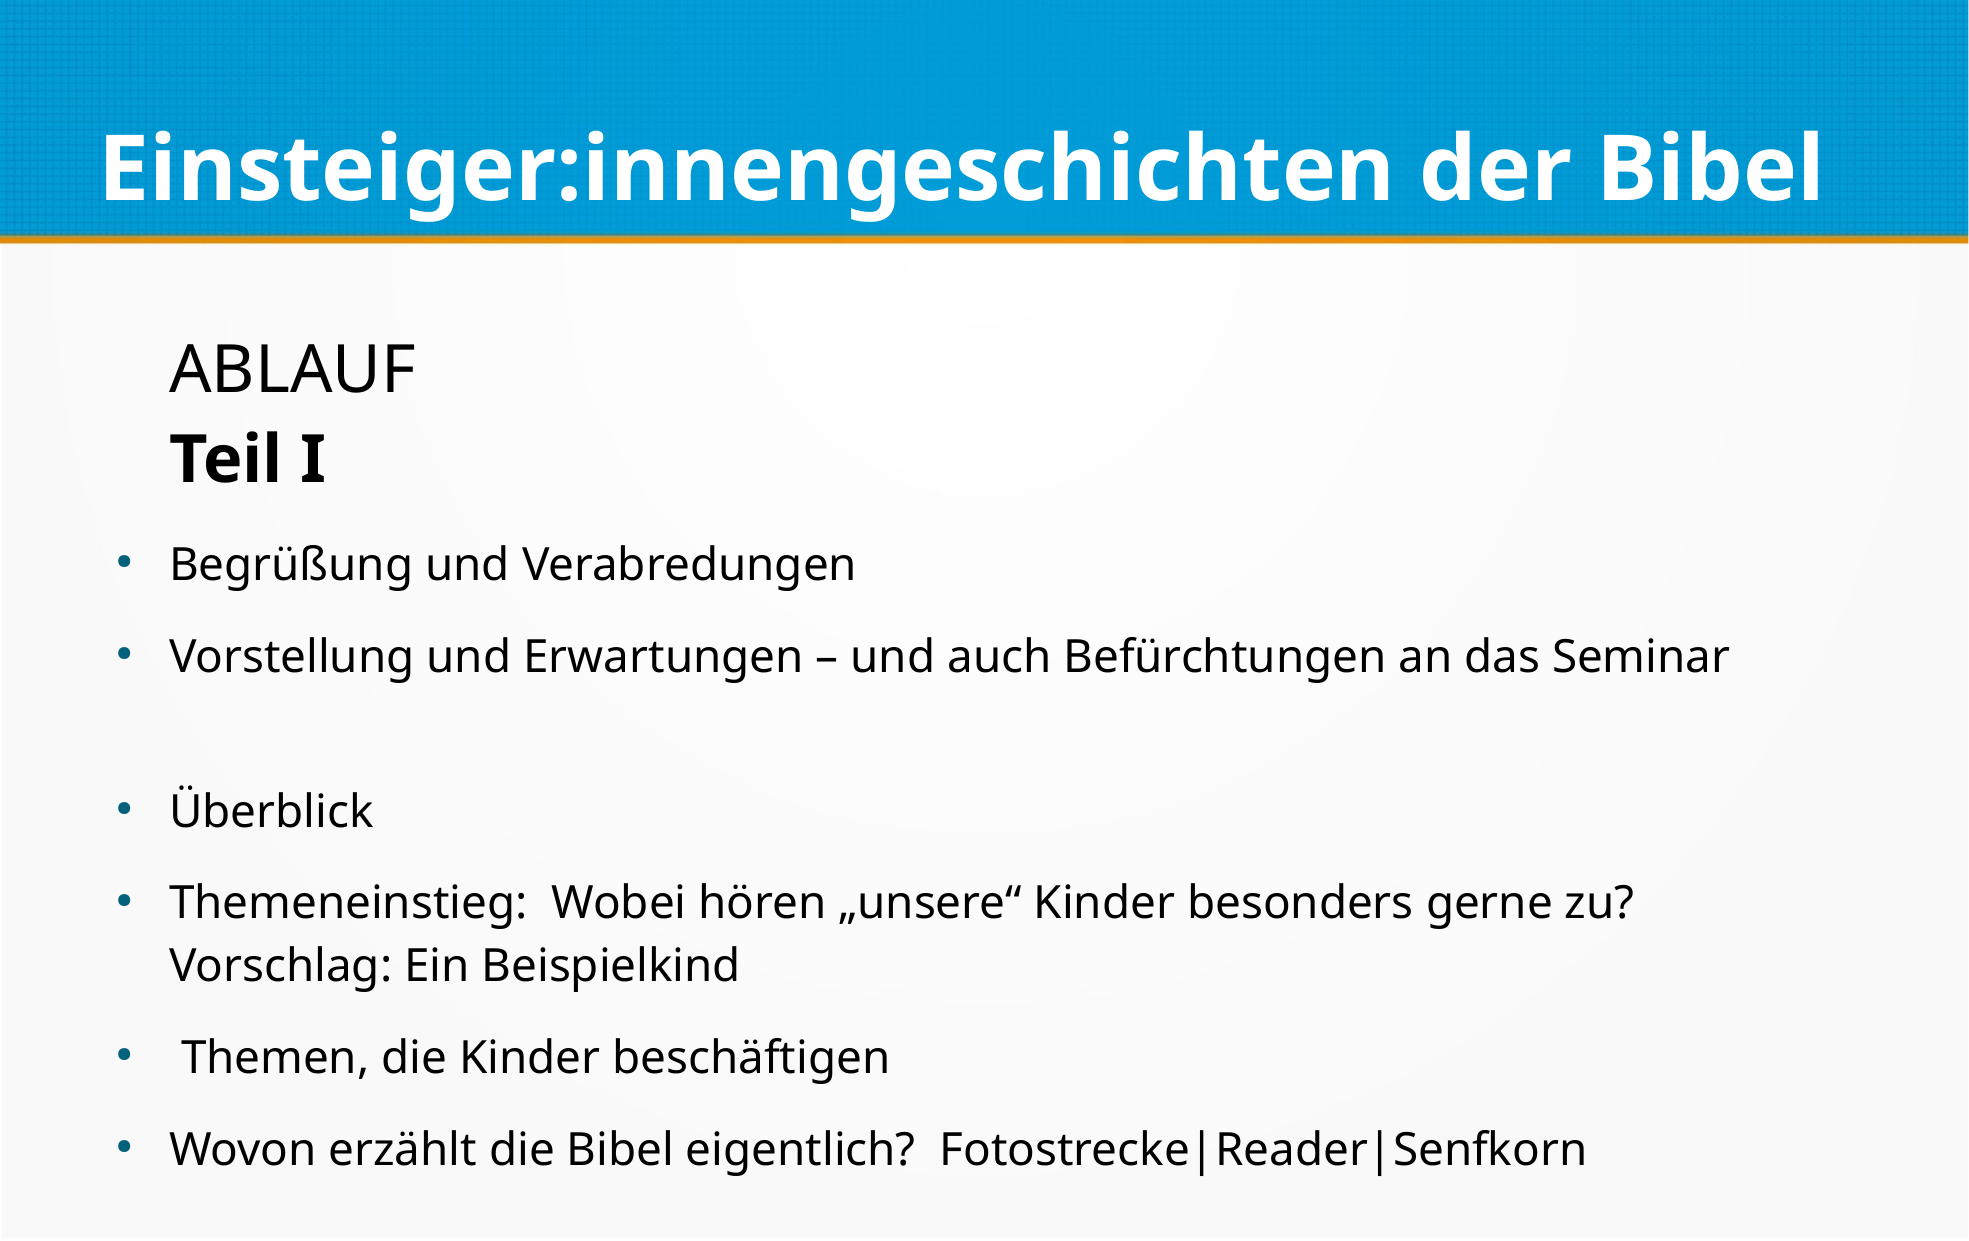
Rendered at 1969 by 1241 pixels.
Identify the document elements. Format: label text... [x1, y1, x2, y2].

list ABLAUF Teil I Begrüßung und Verabredungen Vorstellung und Erwartungen – und auch Befürchtungen an das Seminar Überblick Themeneinstieg: Wobei hören „unsere“ Kinder besonders gerne zu? Vorschlag: Ein Beispielkind Themen, die Kinder beschäftigen Wovon erzählt die Bibel eigentlich? Fotostrecke|Reader|Senfkorn [98, 320, 1861, 1086]
title Einsteiger:innengeschichten der Bibel [98, 19, 1870, 227]
picture [0, 233, 1969, 1241]
